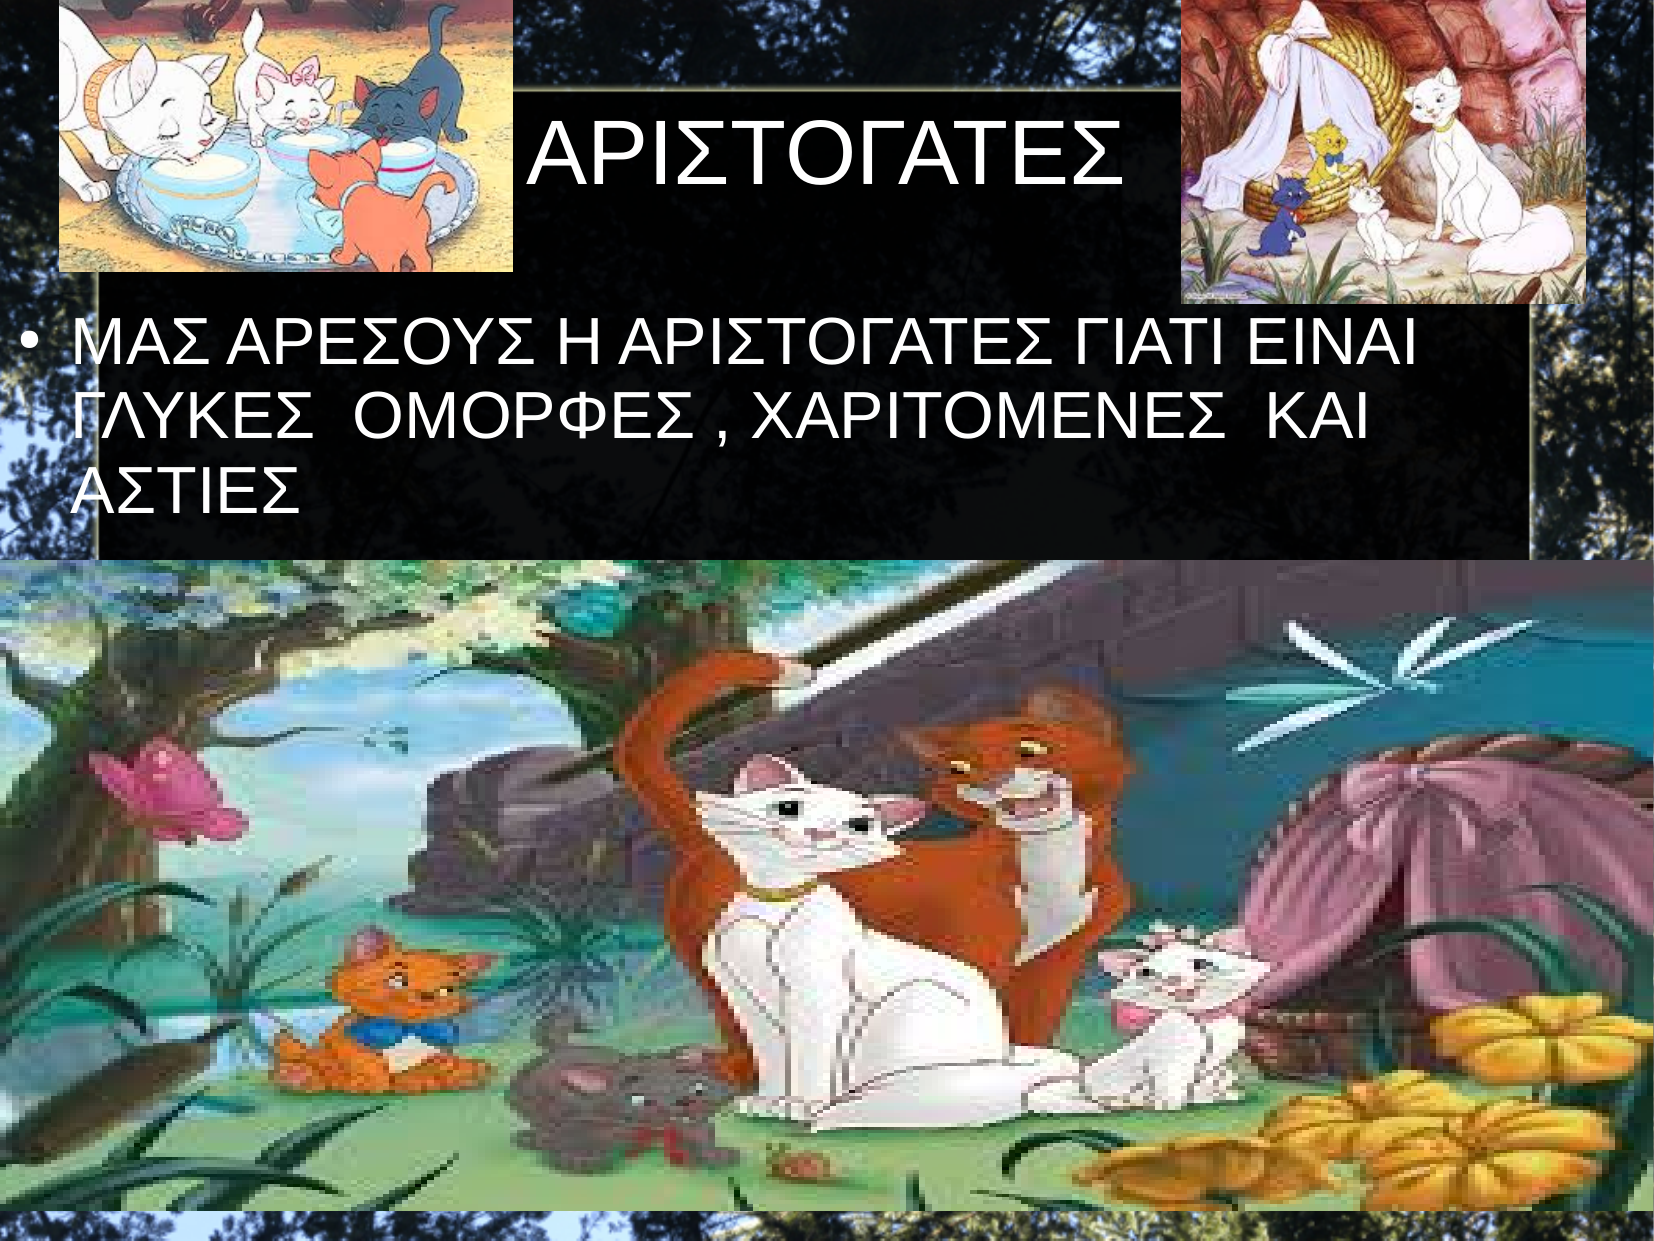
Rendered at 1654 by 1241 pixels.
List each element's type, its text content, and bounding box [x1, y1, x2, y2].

list ΜΑΣ ΑΡΕΣΟΥΣ Η ΑΡΙΣΤΟΓΑΤΕΣ ΓΙΑΤΙ ΕΙΝΑΙ ΓΛΥΚΕΣ ΟΜΟΡΦΕΣ , ΧΑΡΙΤΟΜΕΝΕΣ ΚΑΙ ΑΣΤΙΕΣ [0, 303, 1489, 560]
picture [0, 0, 1654, 1241]
title ΑΡΙΣΤΟΓΑΤΕΣ [513, 49, 1181, 257]
